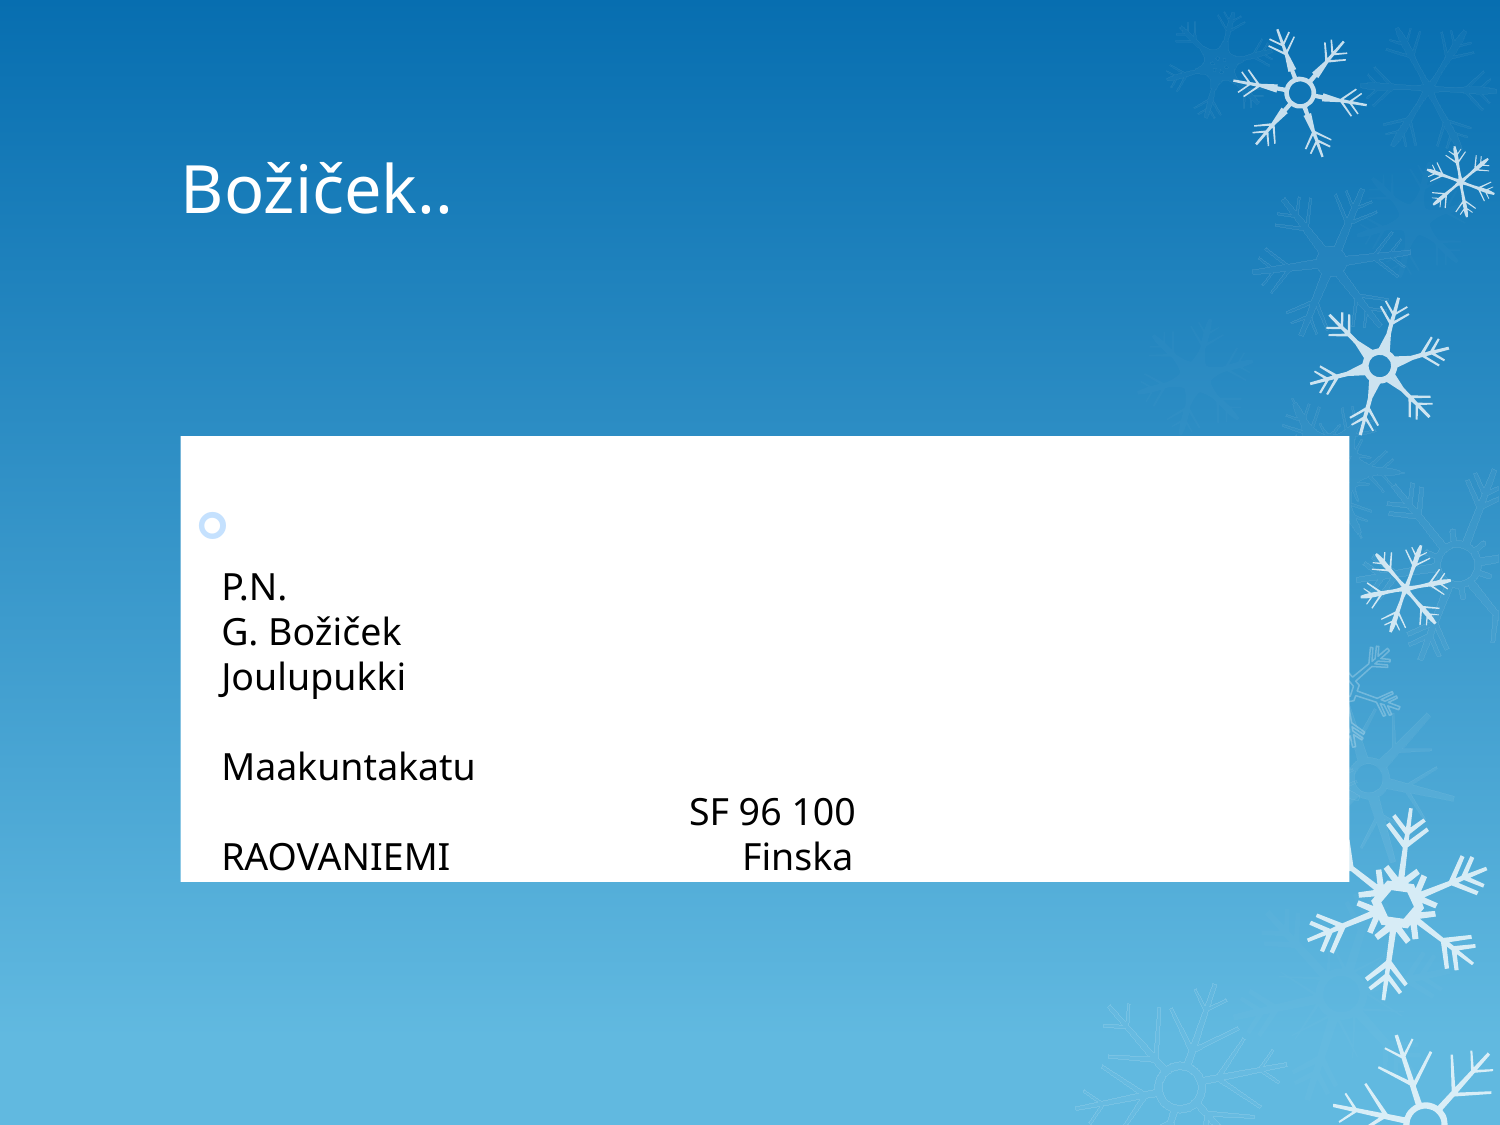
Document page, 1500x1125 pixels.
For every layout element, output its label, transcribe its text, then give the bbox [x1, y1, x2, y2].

text_box P.N. G. Božiček Joulupukki Maakuntakatu SF 96 100 RAOVANIEMI Finska [206, 555, 1093, 886]
title Božiček.. [165, 110, 1335, 263]
list Božiček izhaja prav iz Finske, njegov naslov je; [180, 436, 1350, 882]
